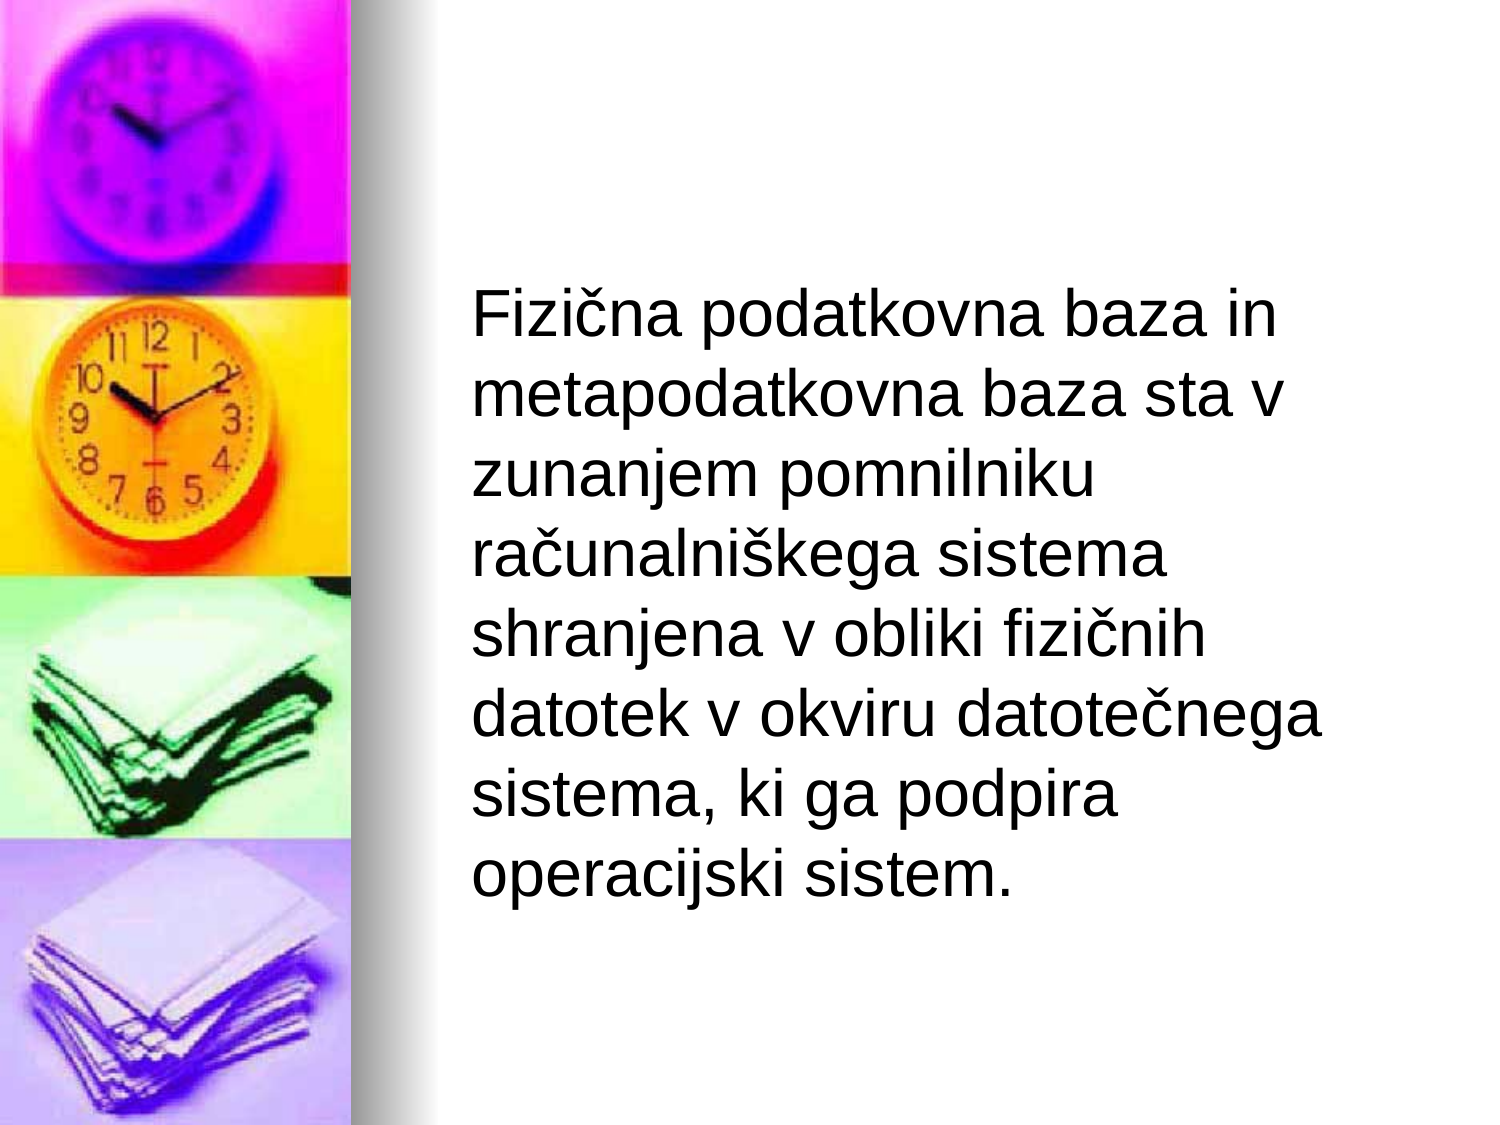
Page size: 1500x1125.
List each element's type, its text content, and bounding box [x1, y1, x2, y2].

picture [0, 0, 351, 1125]
list Fizična podatkovna baza in metapodatkovna baza sta v zunanjem pomnilniku računalniškega sistema shranjena v obliki fizičnih datotek v okviru datotečnega sistema, ki ga podpira operacijski sistem. [399, 262, 1450, 1000]
